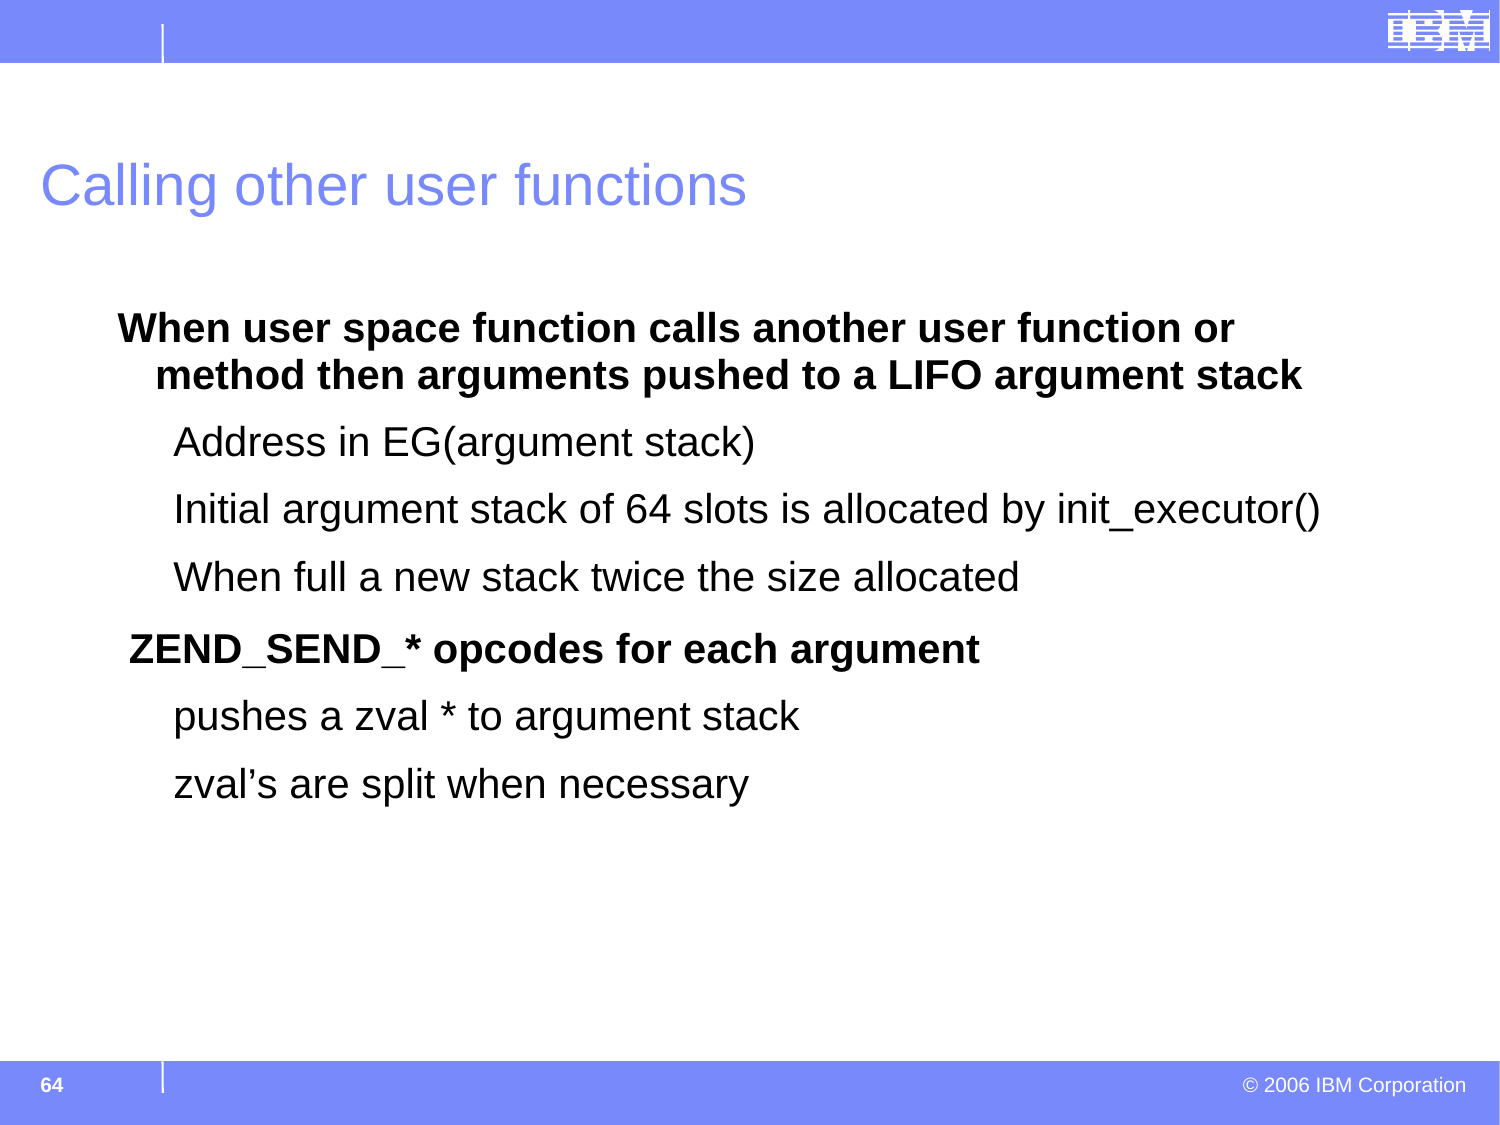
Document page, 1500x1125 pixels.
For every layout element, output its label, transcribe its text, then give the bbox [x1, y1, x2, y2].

title Calling other user functions [25, 123, 1378, 225]
text_box When user space function calls another user function or method then arguments pushed to a LIFO argument stack Address in EG(argument stack)‏ Initial argument stack of 64 slots is allocated by init_executor() When full a new stack twice the size allocated ZEND_SEND_* opcodes for each argument pushes a zval * to argument stack zval’s are split when necessary [102, 297, 1378, 938]
